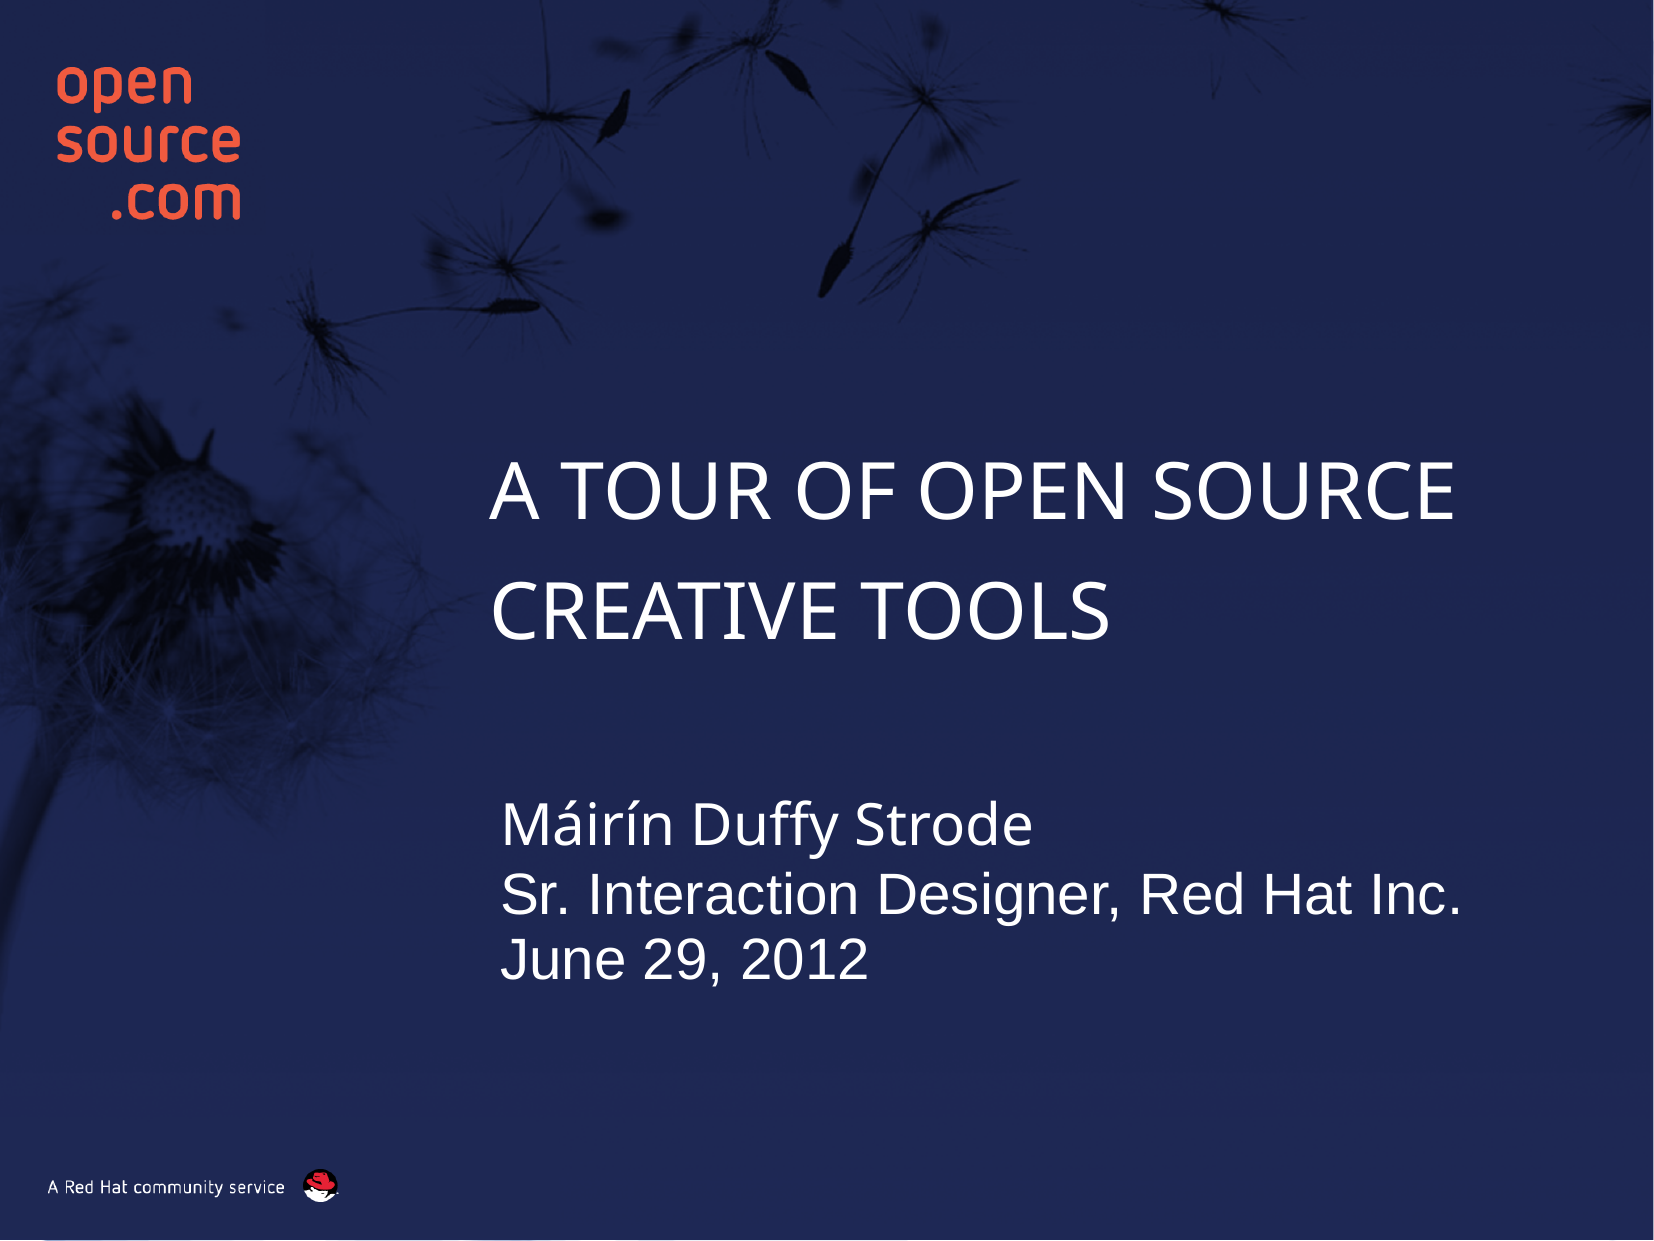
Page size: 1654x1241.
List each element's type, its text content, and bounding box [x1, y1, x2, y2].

text_box Máirín Duffy Strode Sr. Interaction Designer, Red Hat Inc. June 29, 2012 [485, 735, 1576, 949]
picture [0, 0, 1654, 1241]
text_box A TOUR OF OPEN SOURCE CREATIVE TOOLS [475, 427, 1576, 640]
